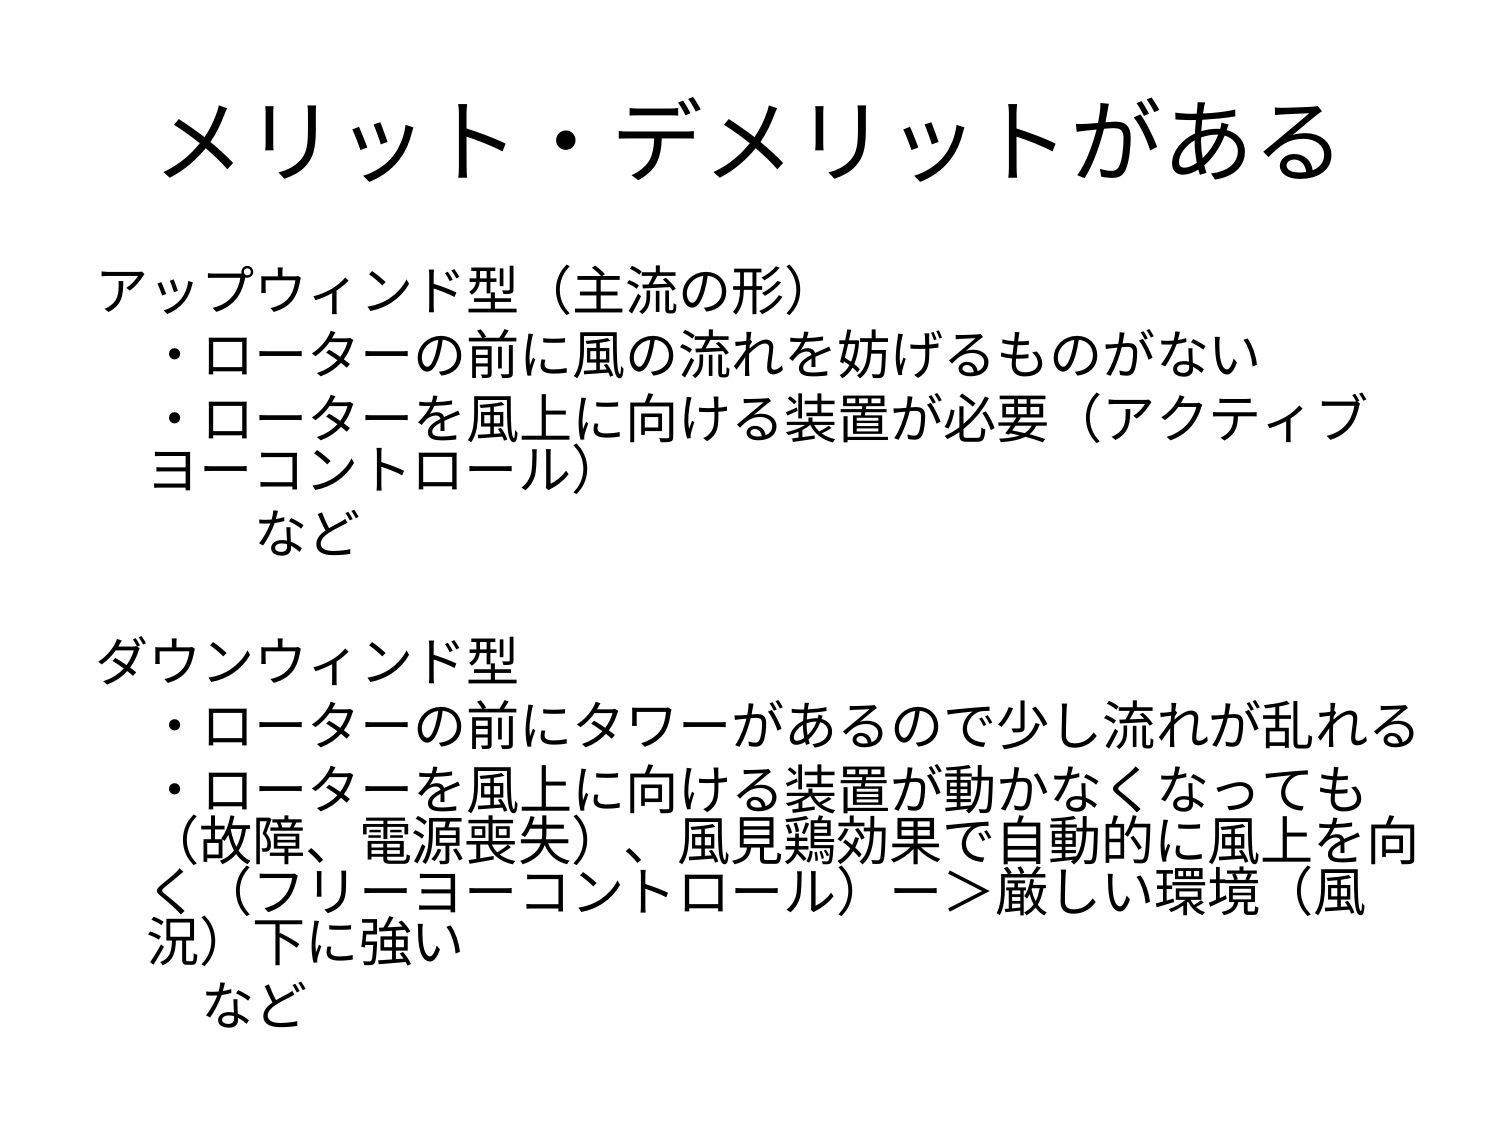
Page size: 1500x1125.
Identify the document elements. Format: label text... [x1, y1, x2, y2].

title メリット・デメリットがある [75, 45, 1426, 233]
list アップウィンド型（主流の形） ・ローターの前に風の流れを妨げるものがない ・ローターを風上に向ける装置が必要（アクティブヨーコントロール） など ダウンウィンド型 ・ローターの前にタワーがあるので少し流れが乱れる ・ローターを風上に向ける装置が動かなくなっても（故障、電源喪失）、風見鶏効果で自動的に風上を向く（フリーヨーコントロール）ー＞厳しい環境（風況）下に強い など [29, 262, 1459, 1083]
